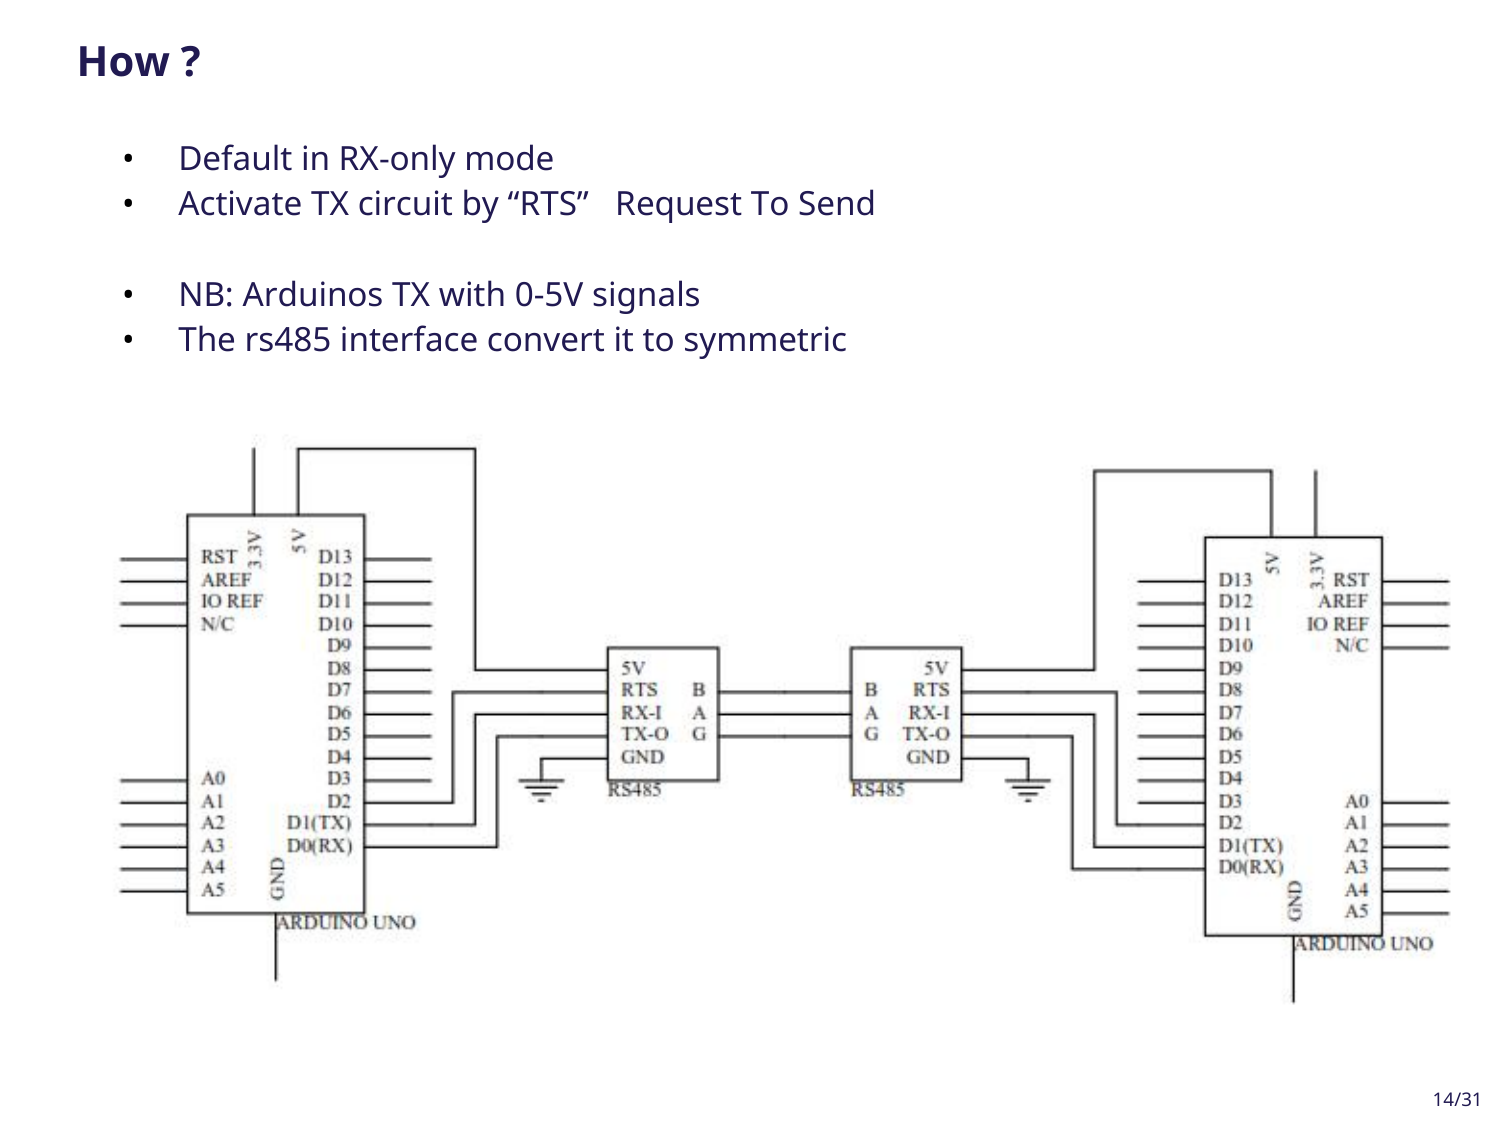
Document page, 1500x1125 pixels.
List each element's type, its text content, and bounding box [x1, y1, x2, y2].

title How ? [61, 28, 1441, 92]
picture [83, 404, 1493, 1049]
list Default in RX-only mode Activate TX circuit by “RTS” Request To Send NB: Arduinos TX with 0-5V signals The rs485 interface convert it to symmetric [60, 135, 1482, 1081]
